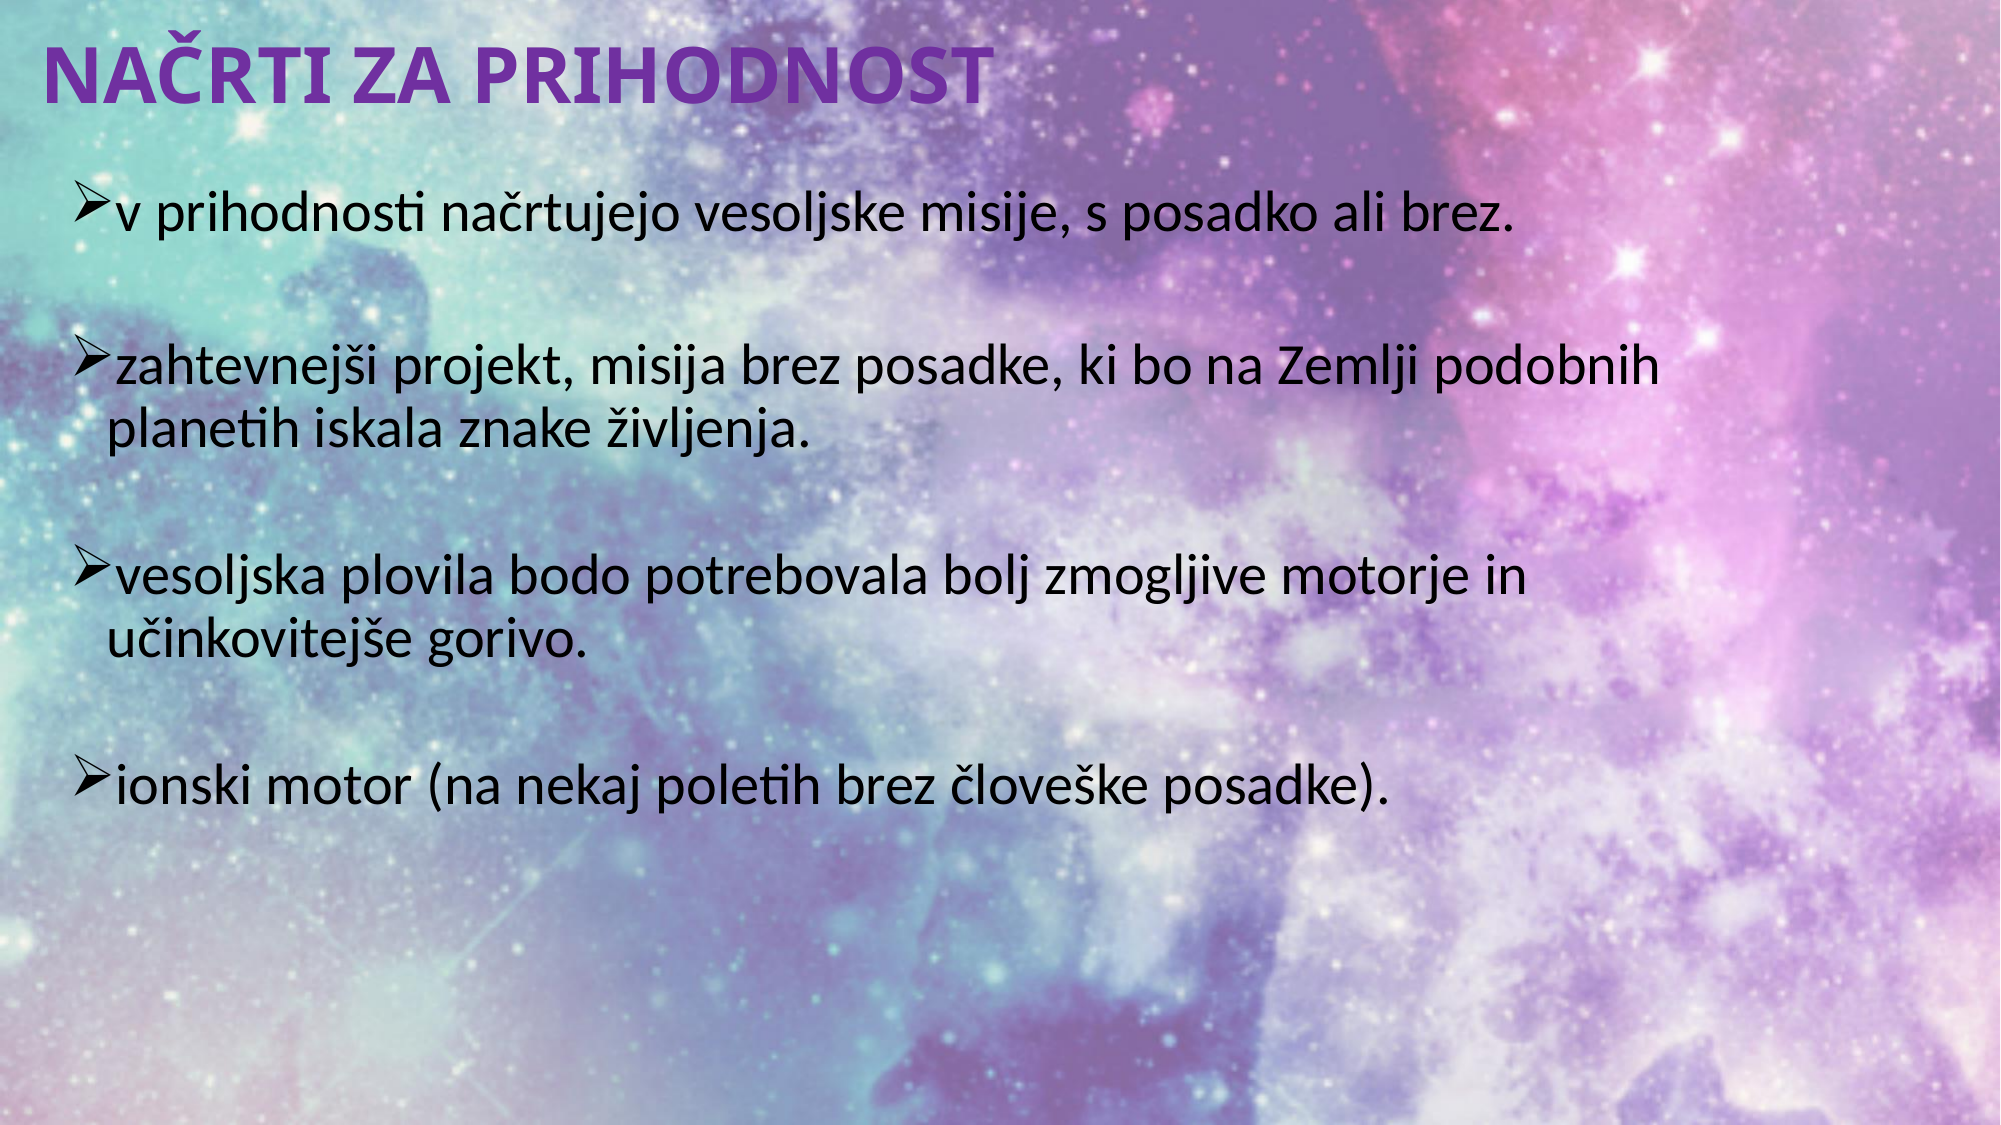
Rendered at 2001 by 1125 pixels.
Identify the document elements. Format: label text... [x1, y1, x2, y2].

picture [0, 0, 2001, 1125]
list v prihodnosti načrtujejo vesoljske misije, s posadko ali brez. zahtevnejši projekt, misija brez posadke, ki bo na Zemlji podobnih planetih iskala znake življenja. vesoljska plovila bodo potrebovala bolj zmogljive motorje in učinkovitejše gorivo. ionski motor (na nekaj poletih brez človeške posadke). [54, 173, 1780, 1092]
title NAČRTI ZA PRIHODNOST [25, 29, 1751, 129]
